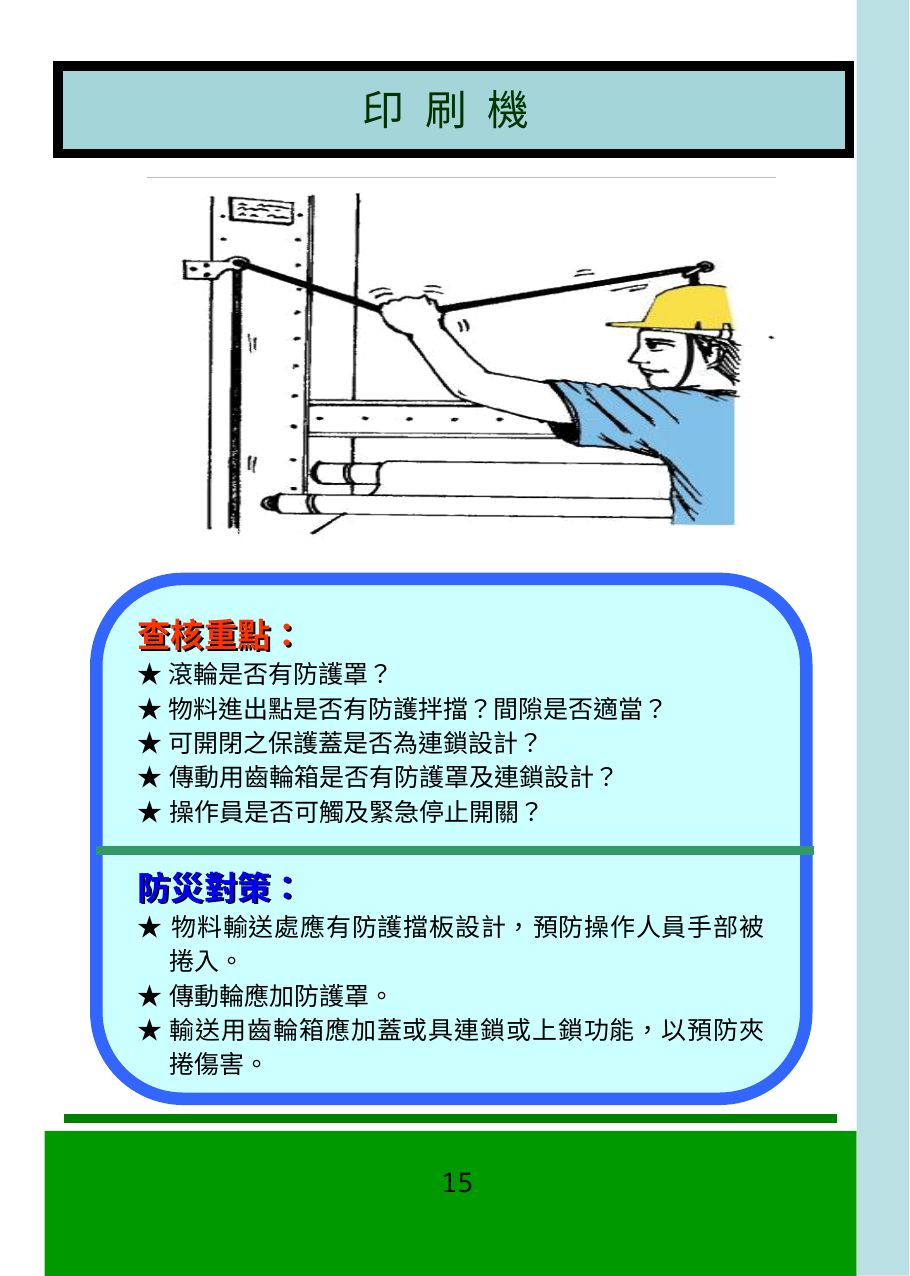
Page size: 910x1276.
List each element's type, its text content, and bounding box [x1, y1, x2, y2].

picture [147, 177, 776, 556]
text_box 印 刷 機 [244, 75, 669, 142]
text_box 15 [422, 1157, 493, 1207]
text_box 查核重點： ★滾輪是否有防護罩？ ★物料進出點是否有防護拌擋？間隙是否適當？ ★可開閉之保護蓋是否為連鎖設計？ ★ 傳動用齒輪箱是否有防護罩及連鎖設計？ ★ 操作員是否可觸及緊急停止開關？ 防災對策： ★ 物料輸送處應有防護擋板設計，預防操作人員手部被捲入。 ★ 傳動輪應加防護罩。 ★輸送用齒輪箱應加蓋或具連鎖或上鎖功能，以預防夾捲傷害。 [96, 855, 807, 1099]
text_box [856, 0, 910, 1276]
text_box 查核重點： ★滾輪是否有防護罩？ ★物料進出點是否有防護拌擋？間隙是否適當？ ★可開閉之保護蓋是否為連鎖設計？ ★ 傳動用齒輪箱是否有防護罩及連鎖設計？ ★ 操作員是否可觸及緊急停止開關？ 防災對策： ★ 物料輸送處應有防護擋板設計，預防操作人員手部被捲入。 ★ 傳動輪應加防護罩。 ★輸送用齒輪箱應加蓋或具連鎖或上鎖功能，以預防夾捲傷害。 [96, 578, 807, 846]
